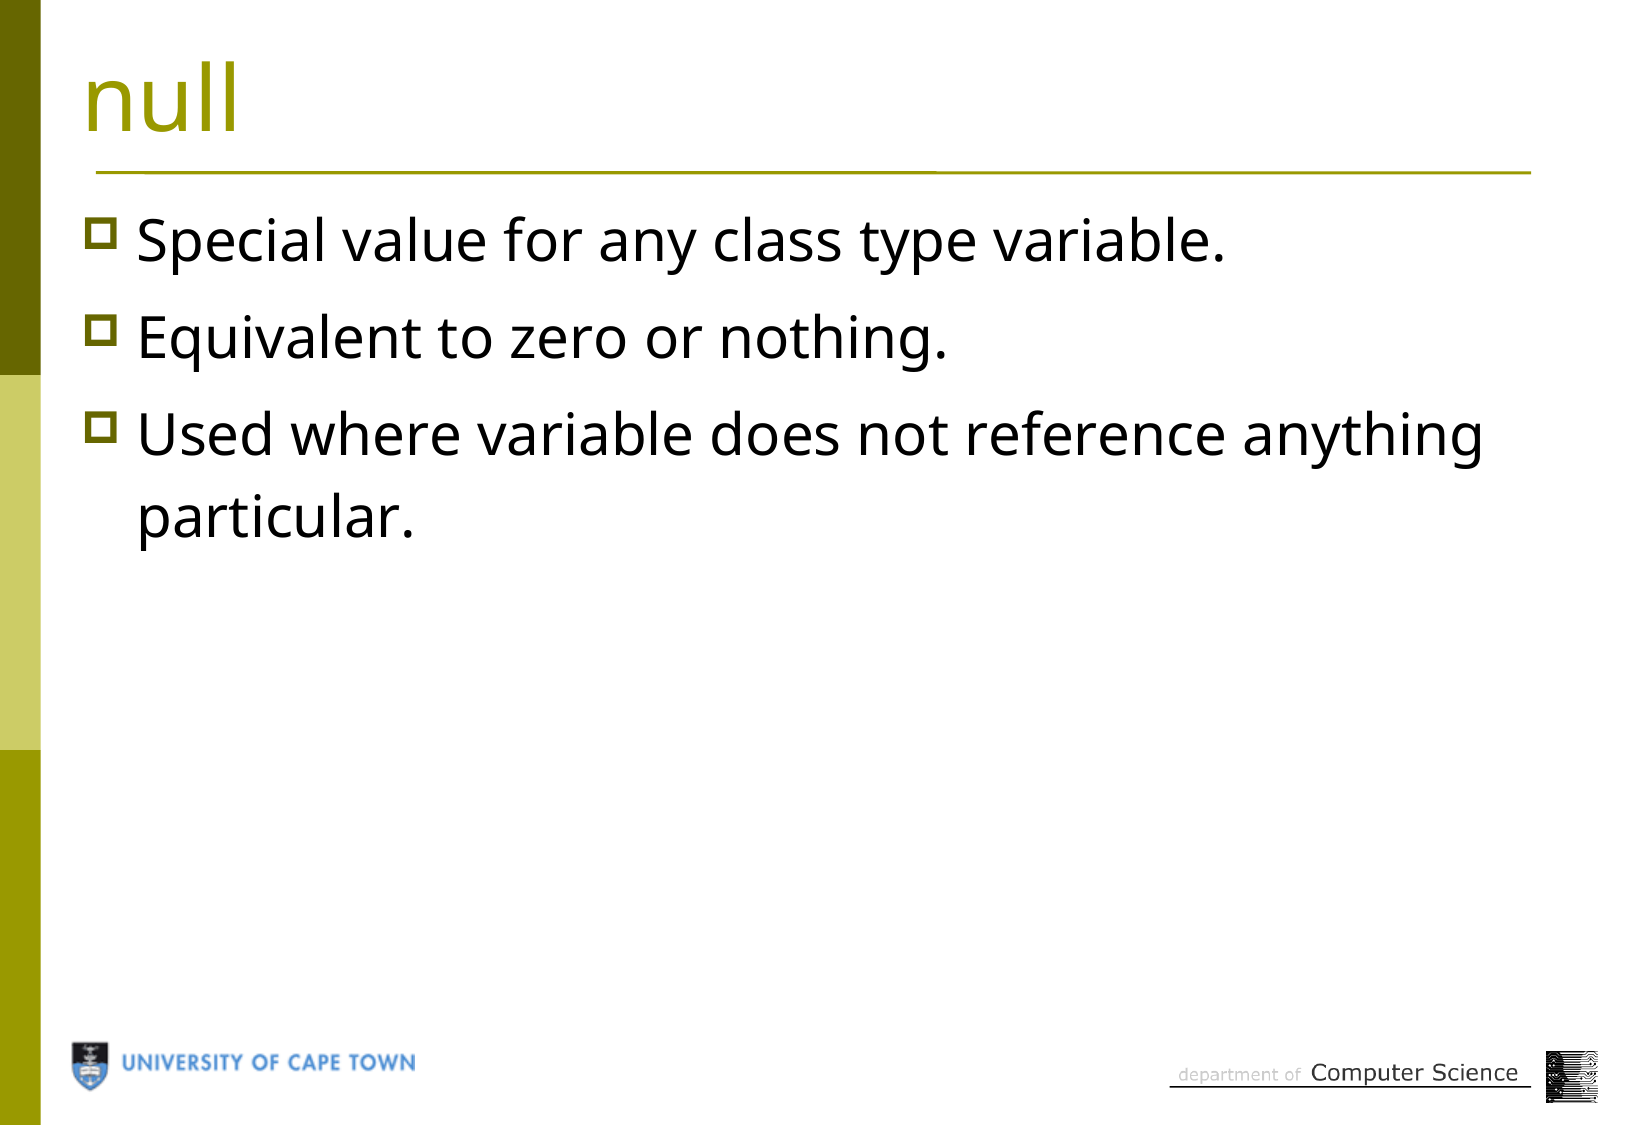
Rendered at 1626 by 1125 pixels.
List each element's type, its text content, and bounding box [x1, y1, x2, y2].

picture [1546, 1051, 1598, 1103]
list Special value for any class type variable. Equivalent to zero or nothing. Used where variable does not reference anything particular. [81, 196, 1543, 991]
picture [61, 1024, 415, 1103]
title null [81, 36, 1543, 165]
picture [1169, 1043, 1532, 1091]
